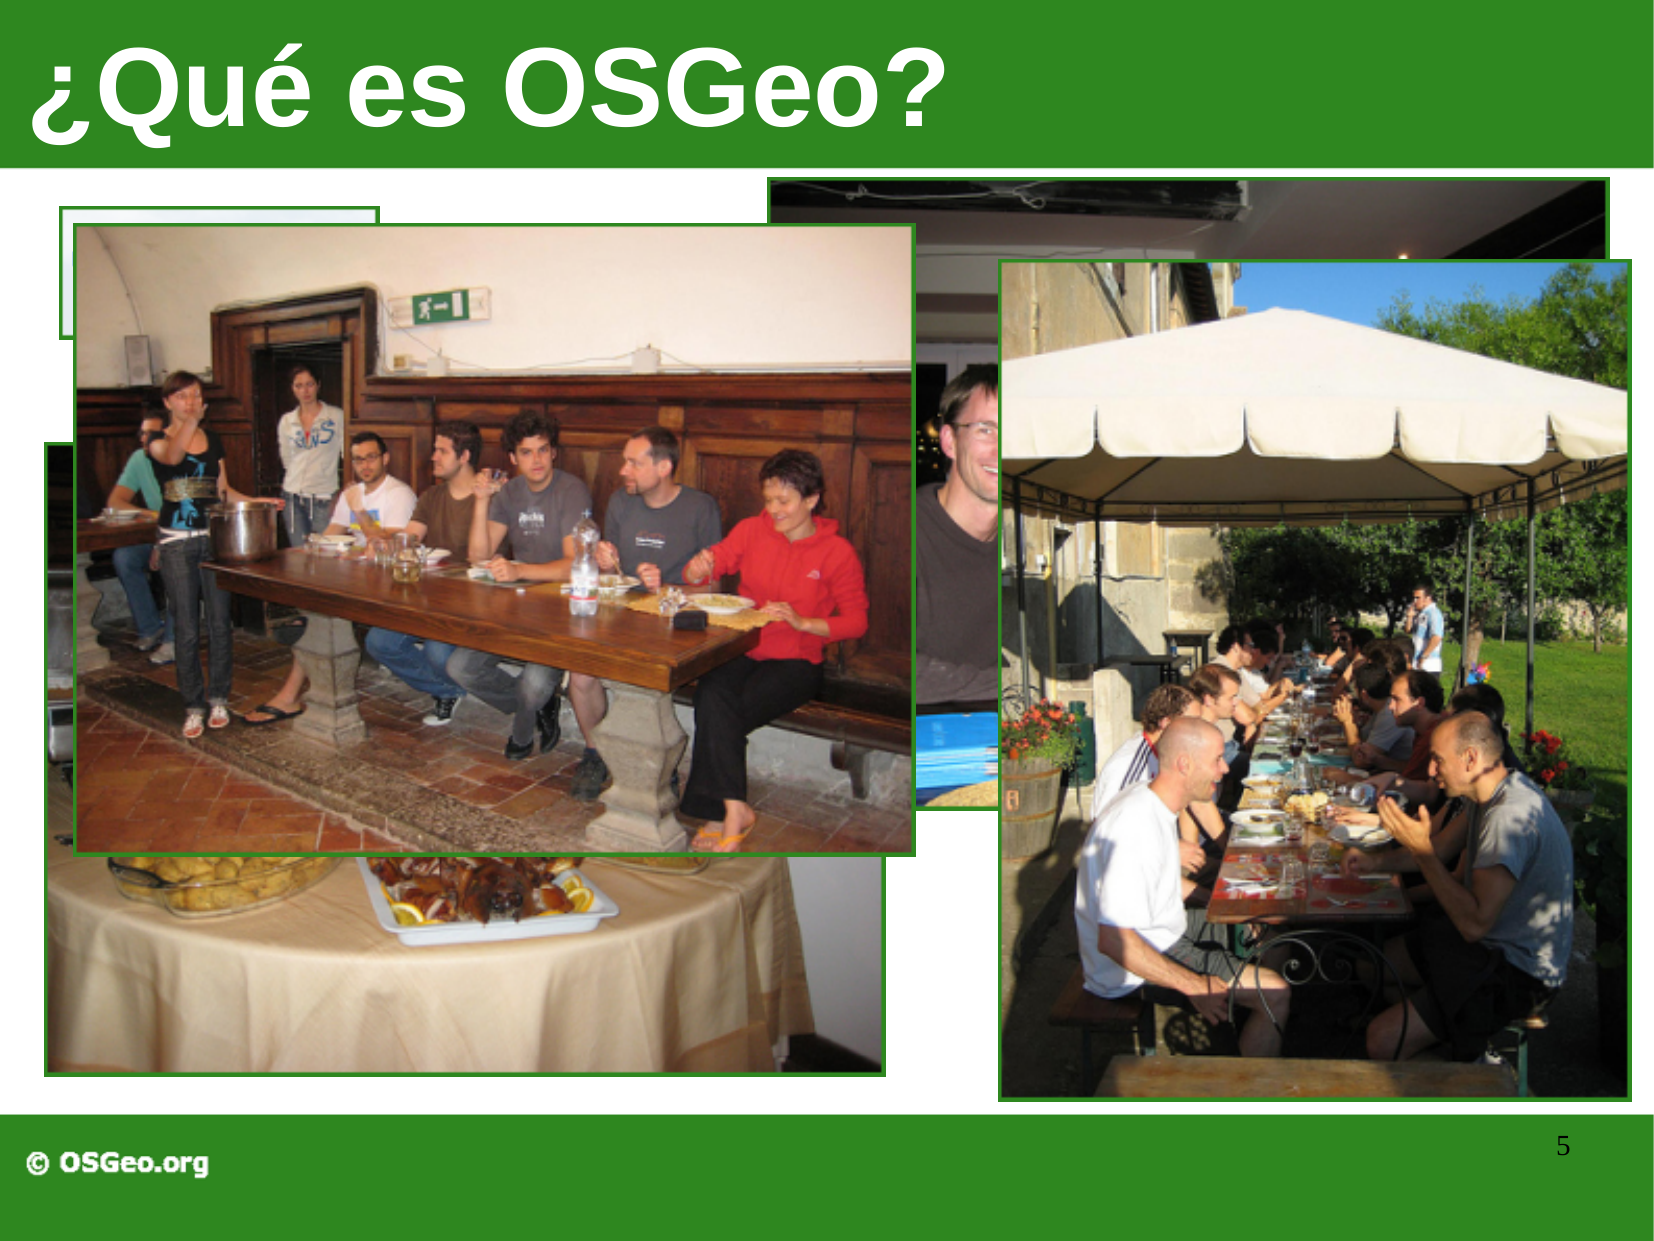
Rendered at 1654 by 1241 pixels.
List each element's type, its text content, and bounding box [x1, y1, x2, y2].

text_box ¿Qué es OSGeo? [11, 17, 967, 159]
picture [0, 0, 1654, 1241]
